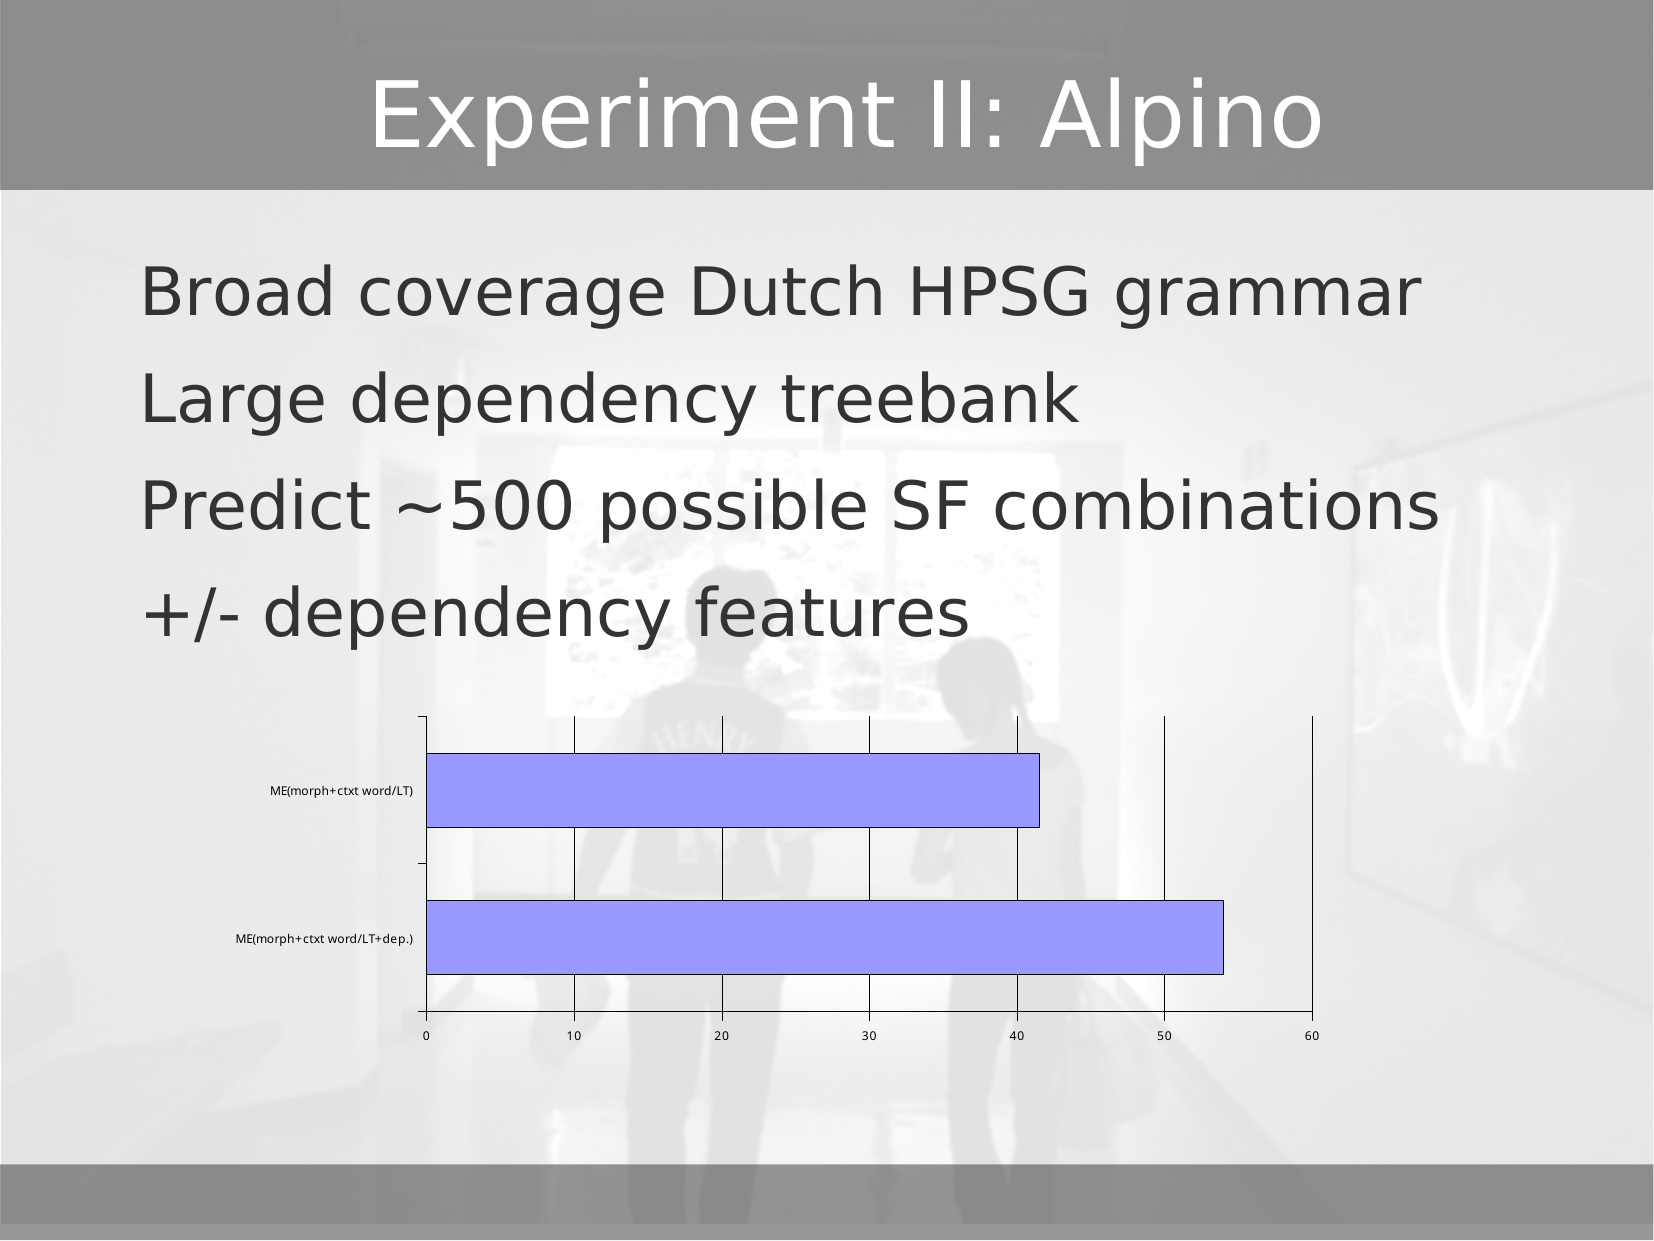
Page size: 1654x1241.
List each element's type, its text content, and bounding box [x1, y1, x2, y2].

title Experiment II: Alpino [141, 55, 1554, 177]
list Broad coverage Dutch HPSG grammar Large dependency treebank Predict ~500 possible SF combinations +/- dependency features [121, 253, 1534, 1127]
chart [206, 716, 1337, 1063]
